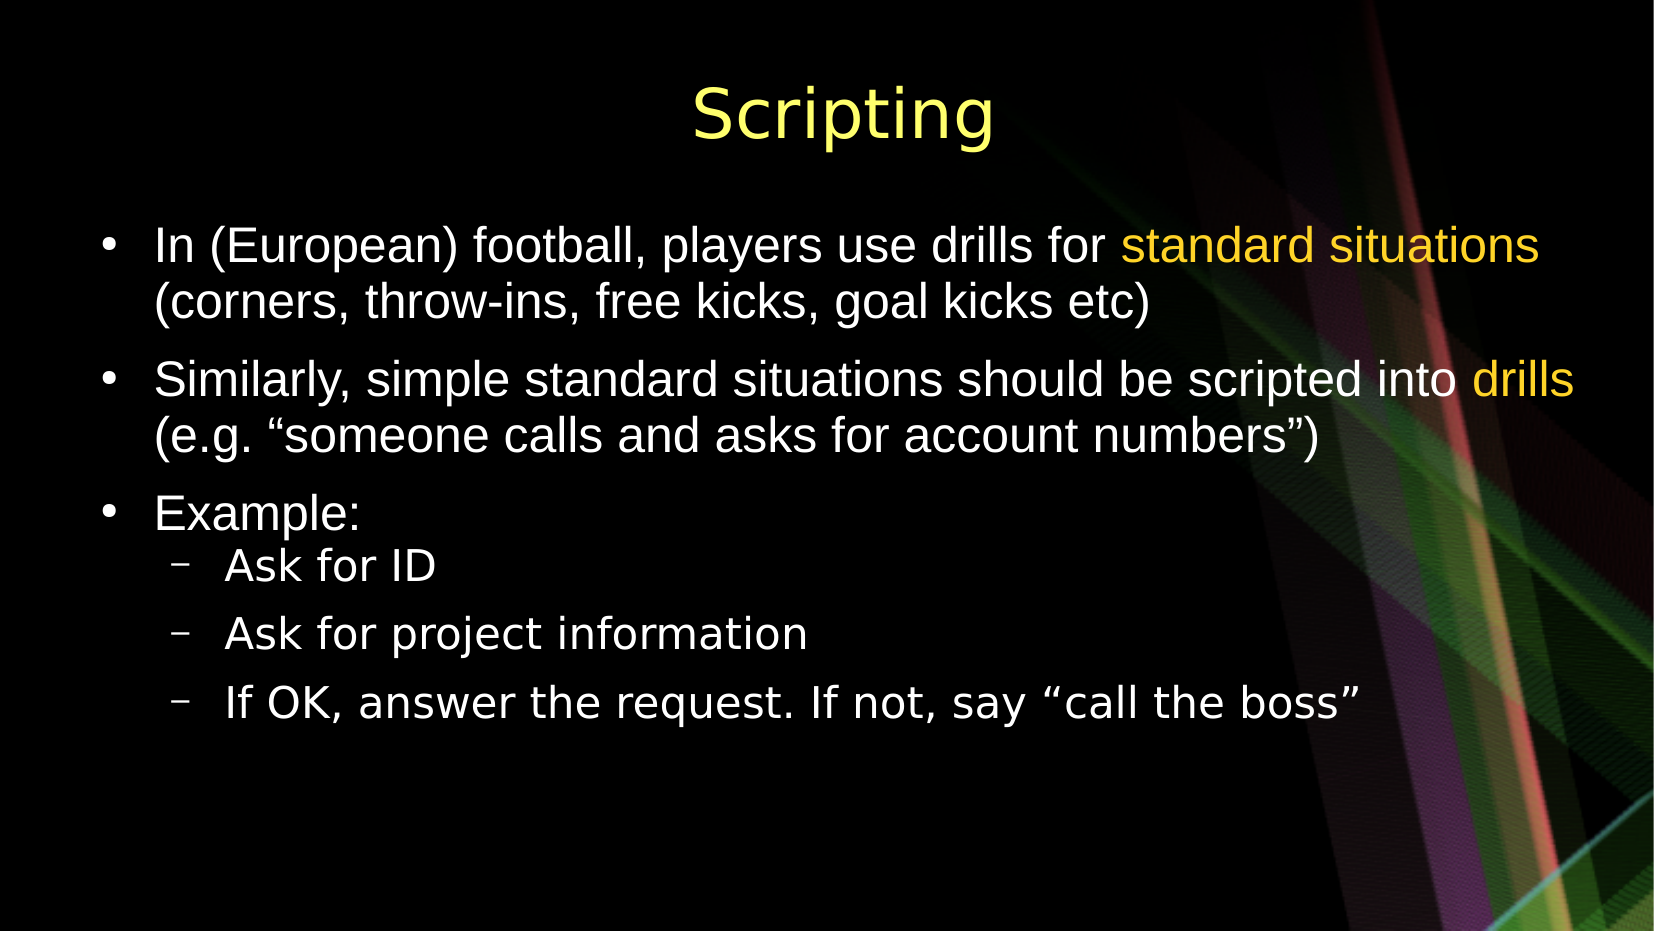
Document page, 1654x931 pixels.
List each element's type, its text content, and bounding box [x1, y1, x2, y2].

list In (European) football, players use drills for standard situations (corners, throw-ins, free kicks, goal kicks etc) Similarly, simple standard situations should be scripted into drills (e.g. “someone calls and asks for account numbers”) Example: Ask for ID Ask for project information If OK, answer the request. If not, say “call the boss” [82, 217, 1607, 898]
title Scripting [82, 37, 1607, 193]
picture [0, 0, 1654, 931]
